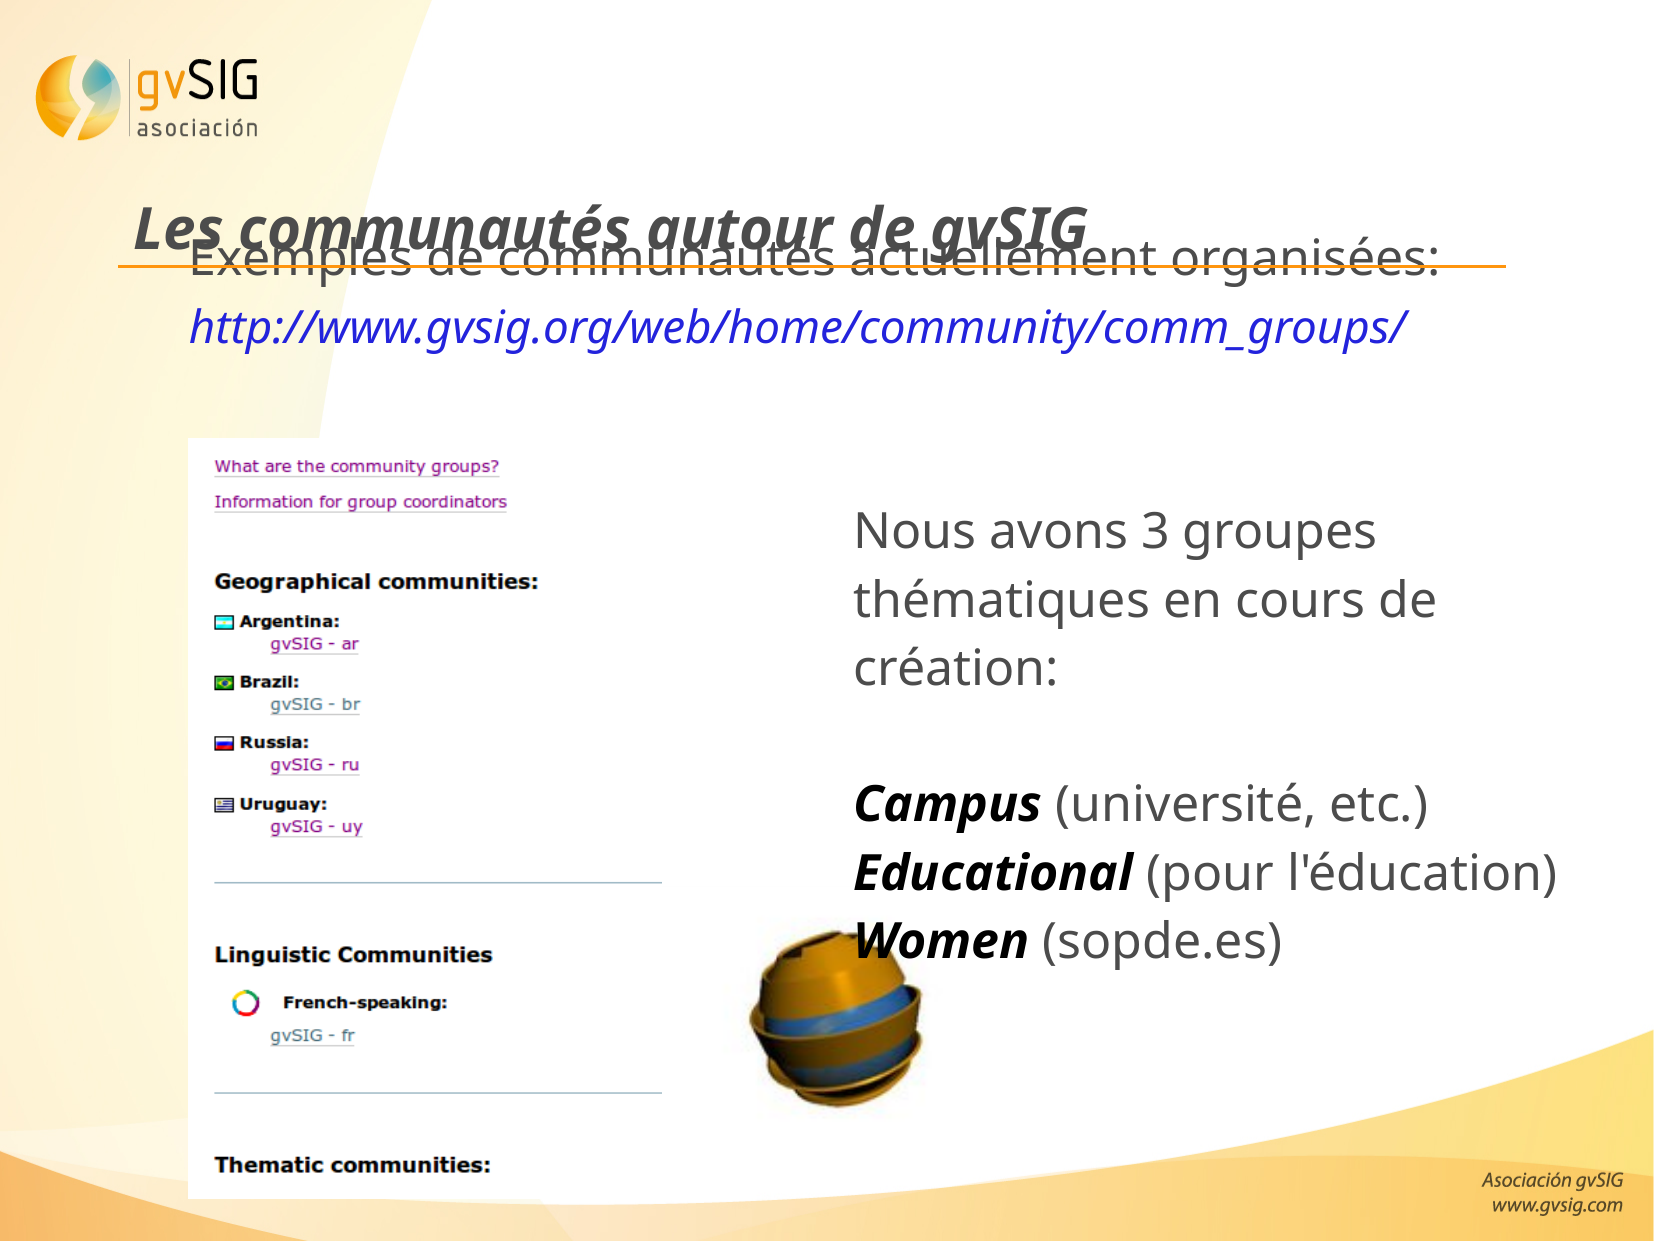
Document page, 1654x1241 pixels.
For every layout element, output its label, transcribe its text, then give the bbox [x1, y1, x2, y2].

picture [0, 0, 1654, 1241]
title Les communautés autour de gvSIG [118, 177, 1607, 276]
title Exemples de communautés actuellement organisées: http://www.gvsig.org/web/home/community/comm_groups/ Nous avons 3 groupes thématiques en cours de création: Campus (université, etc.) Educational (pour l'éducation) Women (sopde.es) [188, 282, 1654, 982]
picture [326, 276, 1242, 282]
